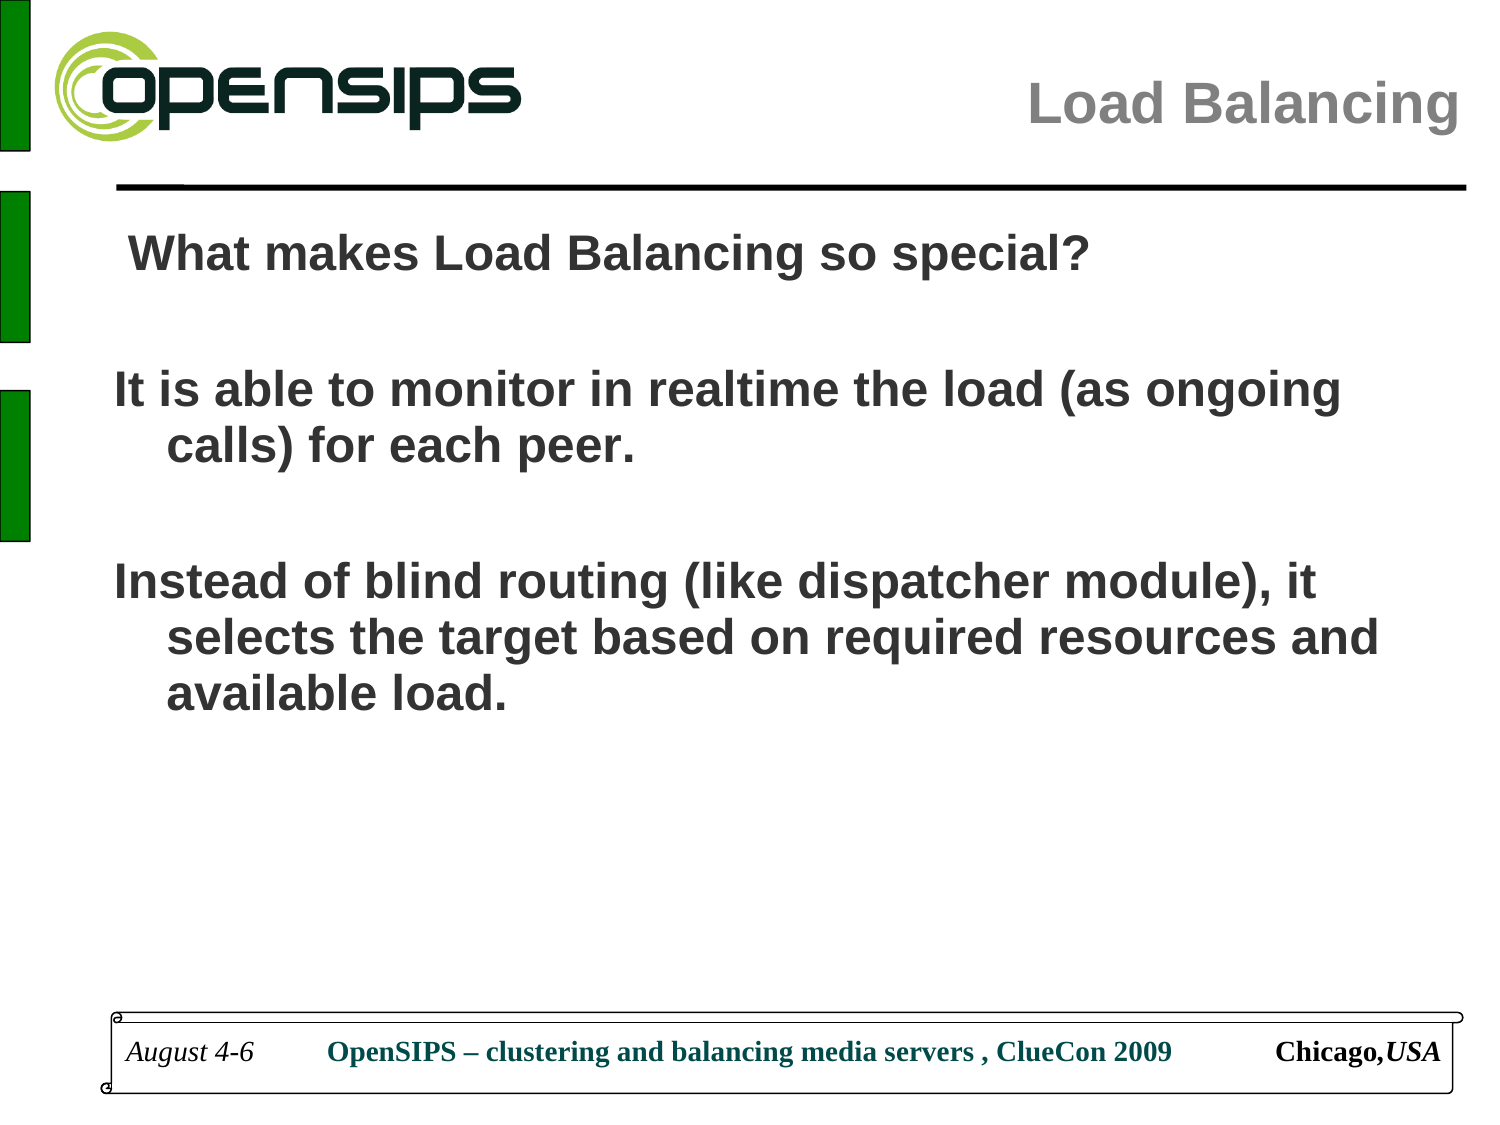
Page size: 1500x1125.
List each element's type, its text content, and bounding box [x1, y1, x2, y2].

title Load Balancing [299, 37, 1462, 188]
list What makes Load Balancing so special? It is able to monitor in realtime the load (as ongoing calls) for each peer. Instead of blind routing (like dispatcher module), it selects the target based on required resources and available load. [112, 224, 1424, 961]
picture [51, 27, 532, 148]
